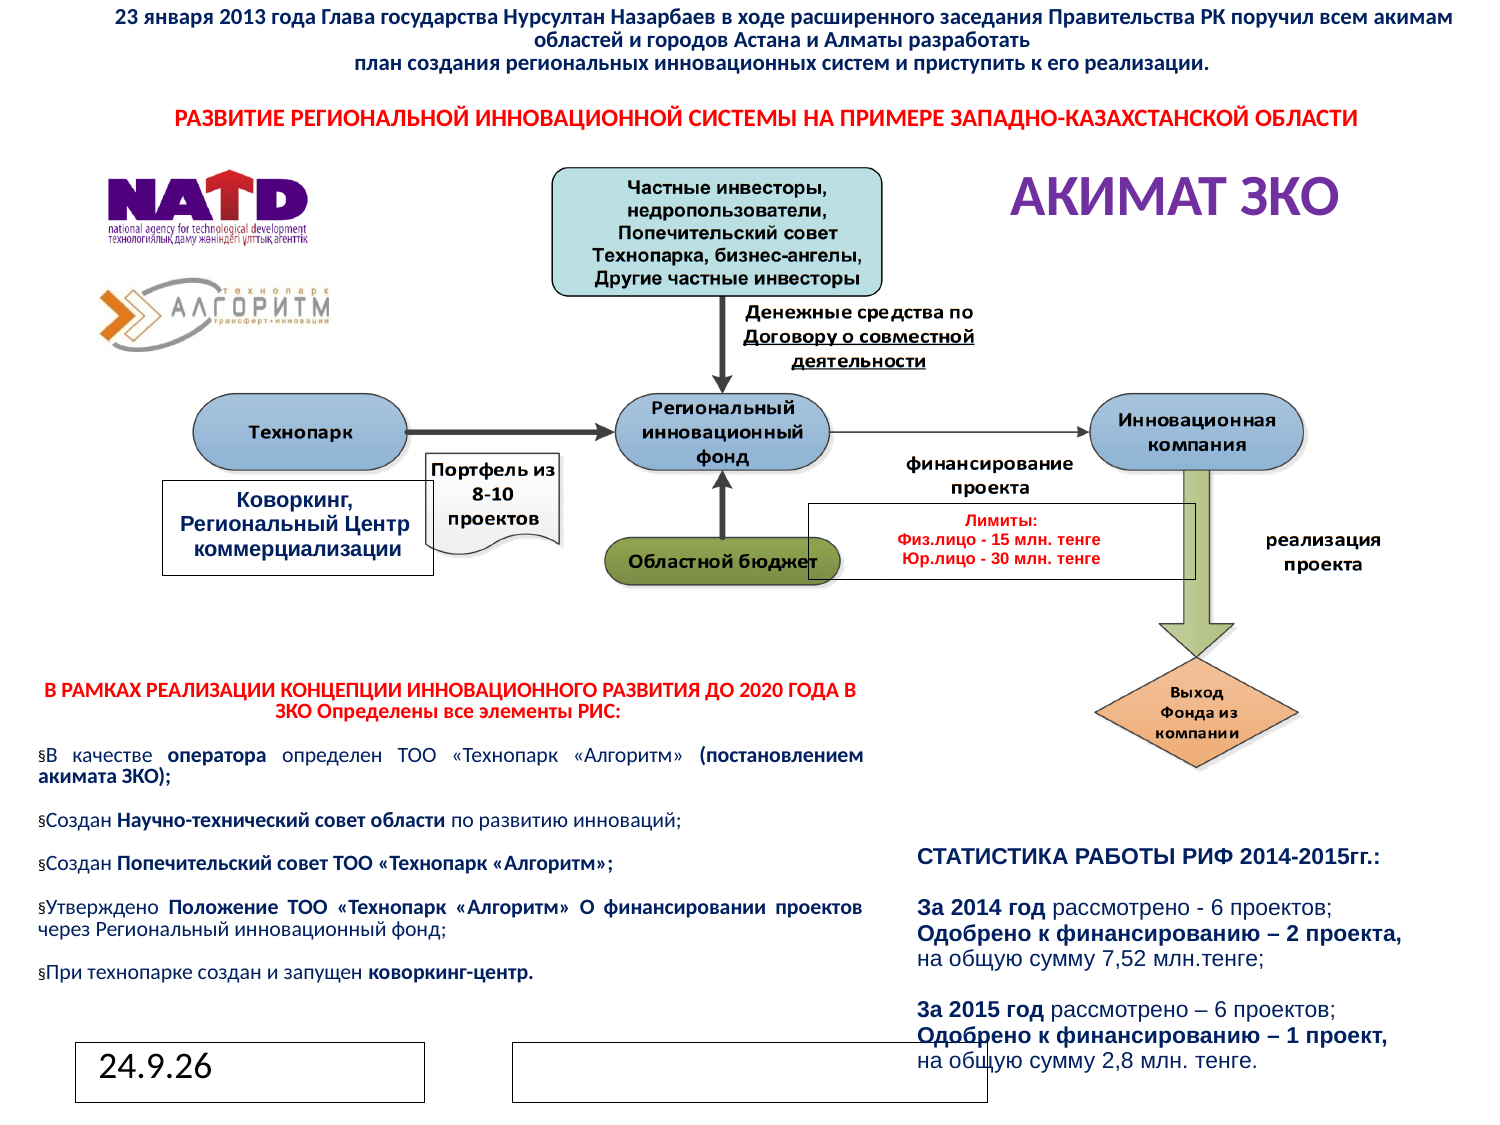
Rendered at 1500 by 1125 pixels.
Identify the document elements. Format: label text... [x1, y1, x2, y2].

text_box РАЗВИТИЕ РЕГИОНАЛЬНОЙ ИННОВАЦИОННОЙ СИСТЕМЫ НА ПРИМЕРЕ ЗАПАДНО-КАЗАХСТАНСКОЙ ОБЛАСТИ [31, 101, 1500, 142]
text_box СТАТИСТИКА РАБОТЫ РИФ 2014-2015гг.: За 2014 год рассмотрено - 6 проектов; Одобрено к финансированию – 2 проекта, на общую сумму 7,52 млн.тенге; 3а 2015 год рассмотрено – 6 проектов; Одобрено к финансированию – 1 проект, на общую сумму 2,8 млн. тенге. [902, 836, 1500, 1102]
chart [175, 164, 1395, 774]
picture [82, 163, 332, 252]
text_box Лимиты: Физ.лицо - 15 млн. тенге Юр.лицо - 30 млн. тенге [808, 503, 1196, 580]
text_box В РАМКАХ РЕАЛИЗАЦИИ КОНЦЕПЦИИ ИННОВАЦИОННОГО РАЗВИТИЯ ДО 2020 ГОДА В ЗКО Определены все элементы РИС: В качестве оператора определен ТОО «Технопарк «Алгоритм» (постановлением акимата ЗКО); Создан Научно-технический совет области по развитию инноваций; Создан Попечительский совет ТОО «Технопарк «Алгоритм»; Утверждено Положение ТОО «Технопарк «Алгоритм» О финансировании проектов через Региональный инновационный фонд; При технопарке создан и запущен коворкинг-центр. [23, 673, 879, 1114]
text_box 23 января 2013 года Глава государства Нурсултан Назарбаев в ходе расширенного заседания Правительства РК поручил всем акимам областей и городов Астана и Алматы разработать план создания региональных инновационных систем и приступить к его реализации. [70, 0, 1500, 99]
picture [82, 269, 329, 352]
text_box Коворкинг, Региональный Центр коммерциализации [162, 480, 434, 576]
text_box АКИМАТ ЗКО [996, 164, 1407, 250]
